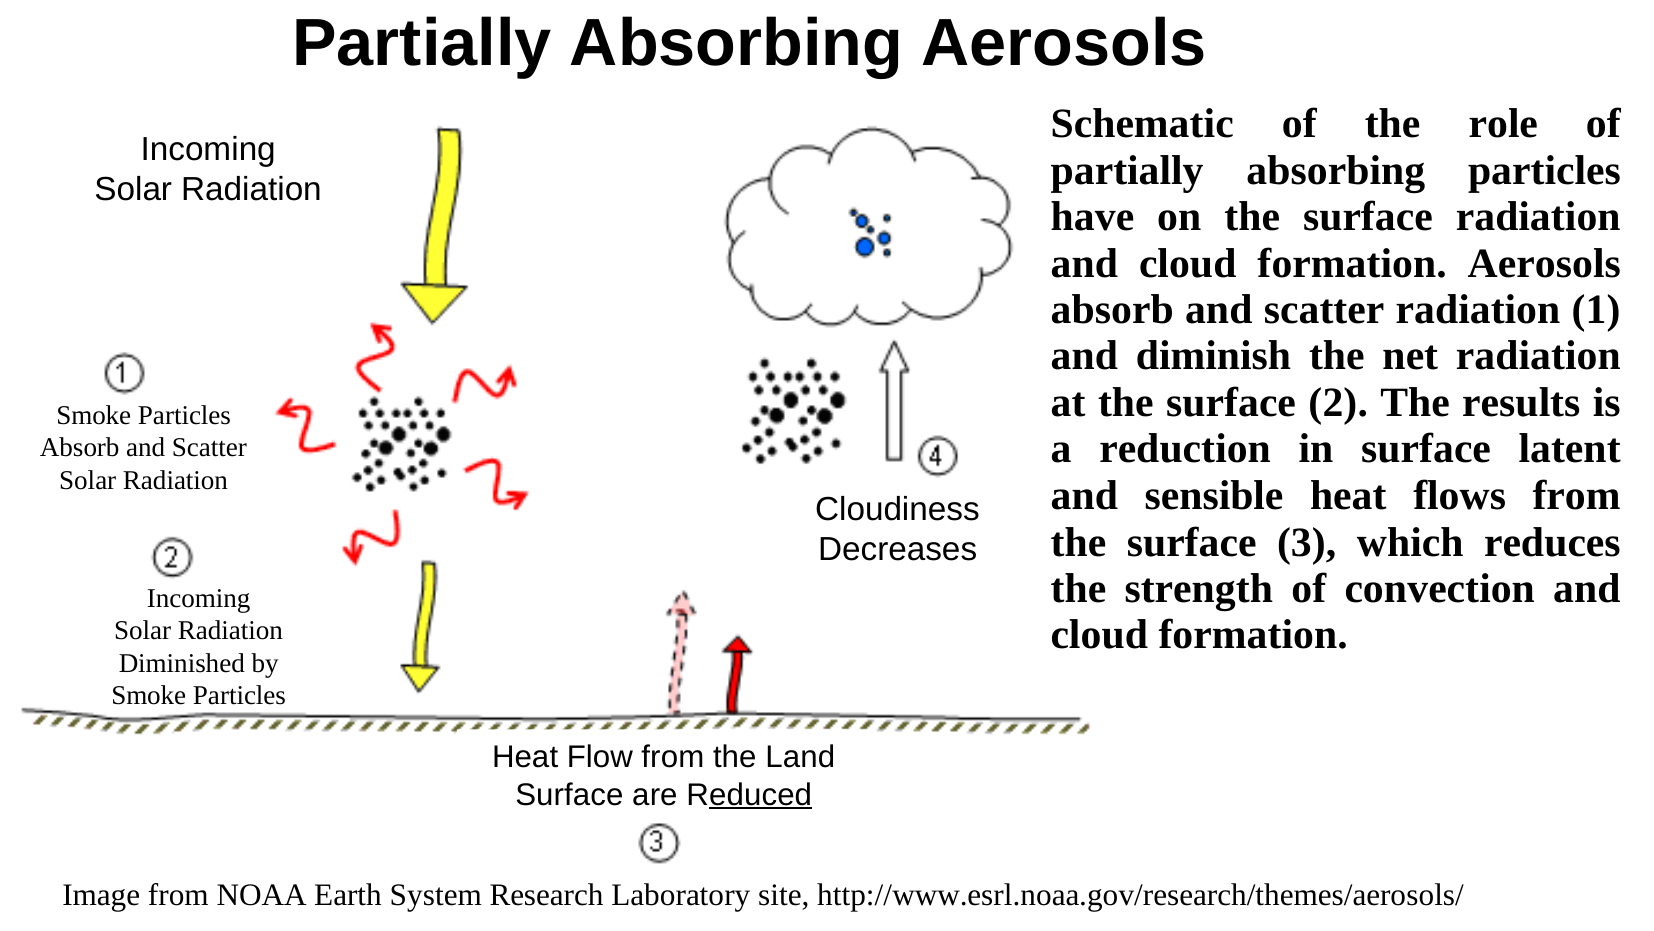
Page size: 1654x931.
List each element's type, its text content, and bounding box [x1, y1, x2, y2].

picture [13, 107, 1097, 872]
text_box Image from NOAA Earth System Research Laboratory site, http://www.esrl.noaa.gov/research/themes/aerosols/ [47, 870, 1489, 921]
text_box Incoming Solar Radiation [76, 120, 340, 215]
text_box Cloudiness Decreases [766, 479, 1030, 575]
text_box Heat Flow from the Land Surface are Reduced [456, 729, 872, 819]
text_box Schematic of the role of partially absorbing particles have on the surface radiation and cloud formation. Aerosols absorb and scatter radiation (1) and diminish the net radiation at the surface (2). The results is a reduction in surface latent and sensible heat flows from the surface (3), which reduces the strength of convection and cloud formation. [1035, 92, 1637, 666]
text_box Smoke Particles Absorb and Scatter Solar Radiation [18, 397, 269, 495]
text_box Partially Absorbing Aerosols [0, 0, 1501, 103]
text_box Incoming Solar Radiation Diminished by Smoke Particles [83, 580, 314, 711]
